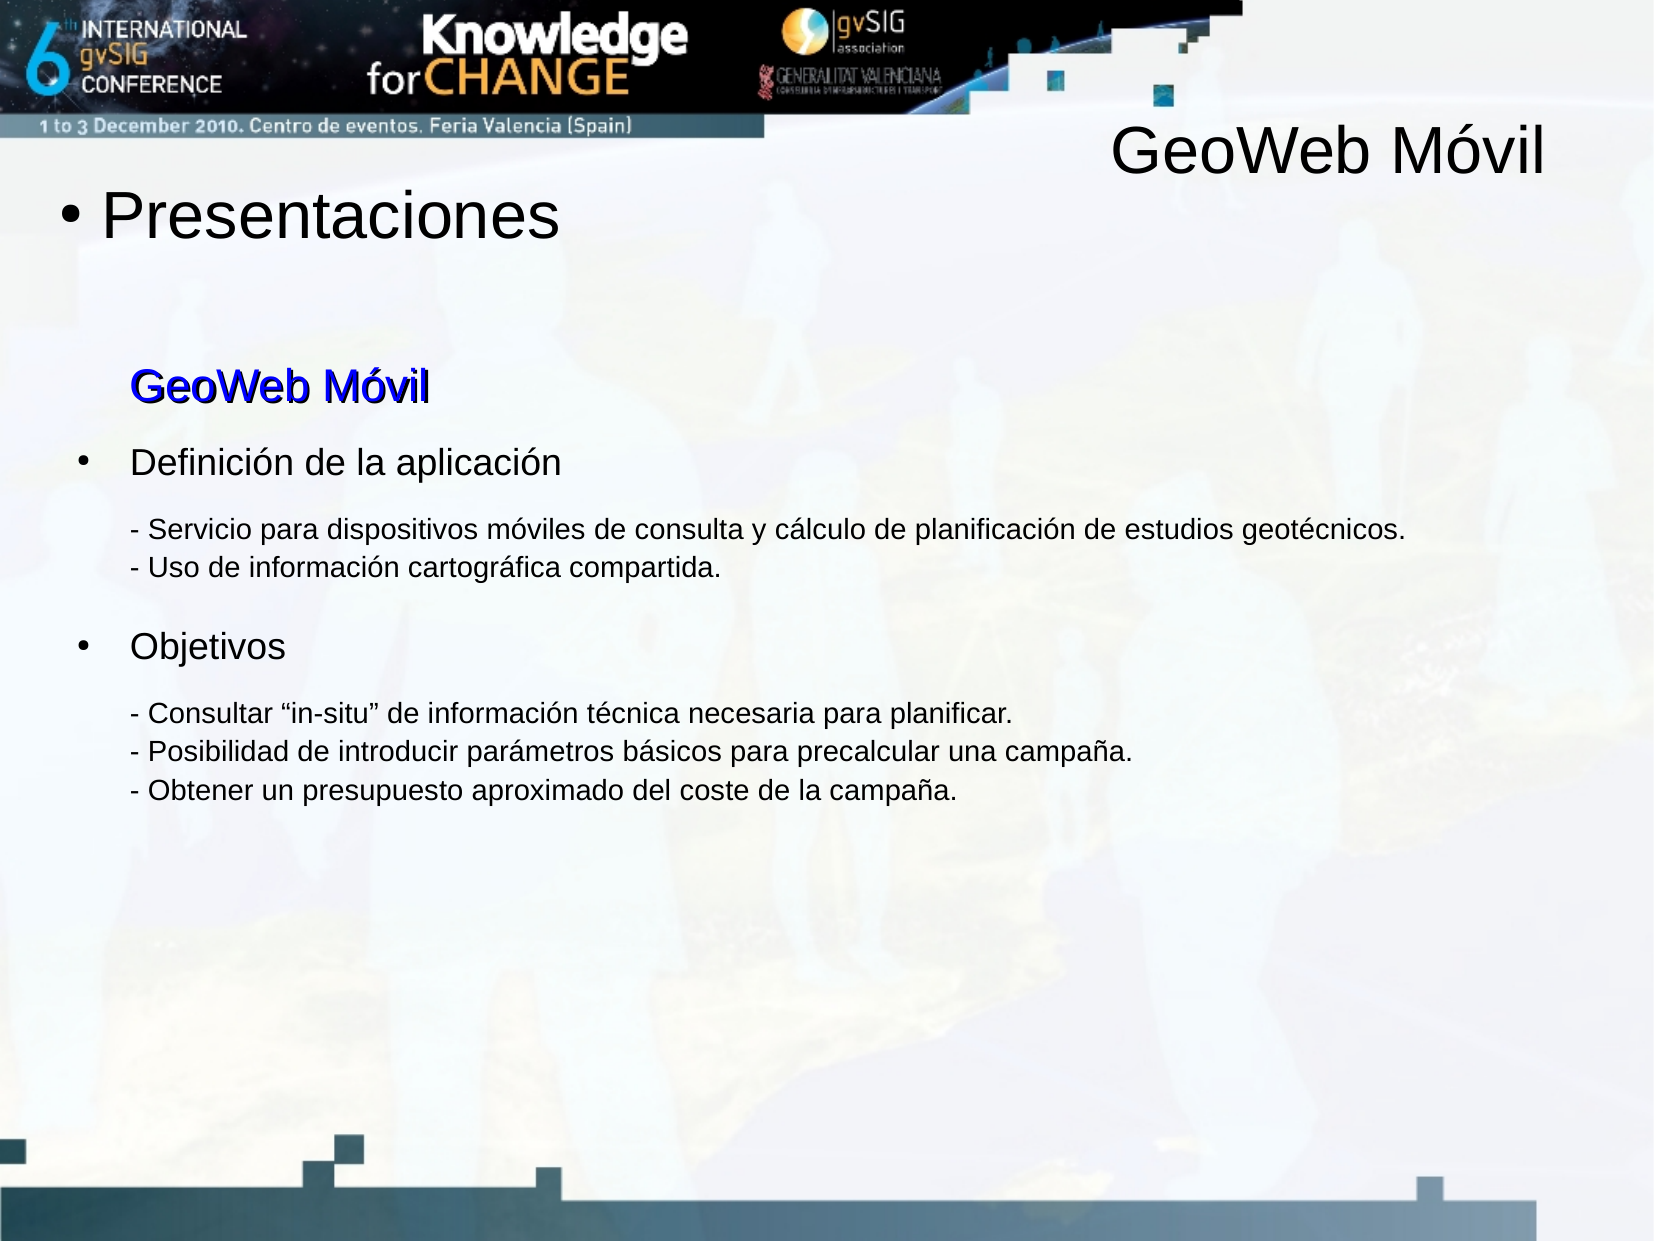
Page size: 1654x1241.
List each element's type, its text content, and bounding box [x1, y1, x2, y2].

list GeoWeb Móvil Definición de la aplicación - Servicio para dispositivos móviles de consulta y cálculo de planificación de estudios geotécnicos. - Uso de información cartográfica compartida. Objetivos - Consultar “in-situ” de información técnica necesaria para planificar. - Posibilidad de introducir parámetros básicos para precalcular una campaña. - Obtener un presupuesto aproximado del coste de la campaña. [59, 288, 1625, 1093]
picture [0, 0, 1654, 1241]
title GeoWeb Móvil [1062, 106, 1613, 195]
title Presentaciones [59, 171, 798, 260]
